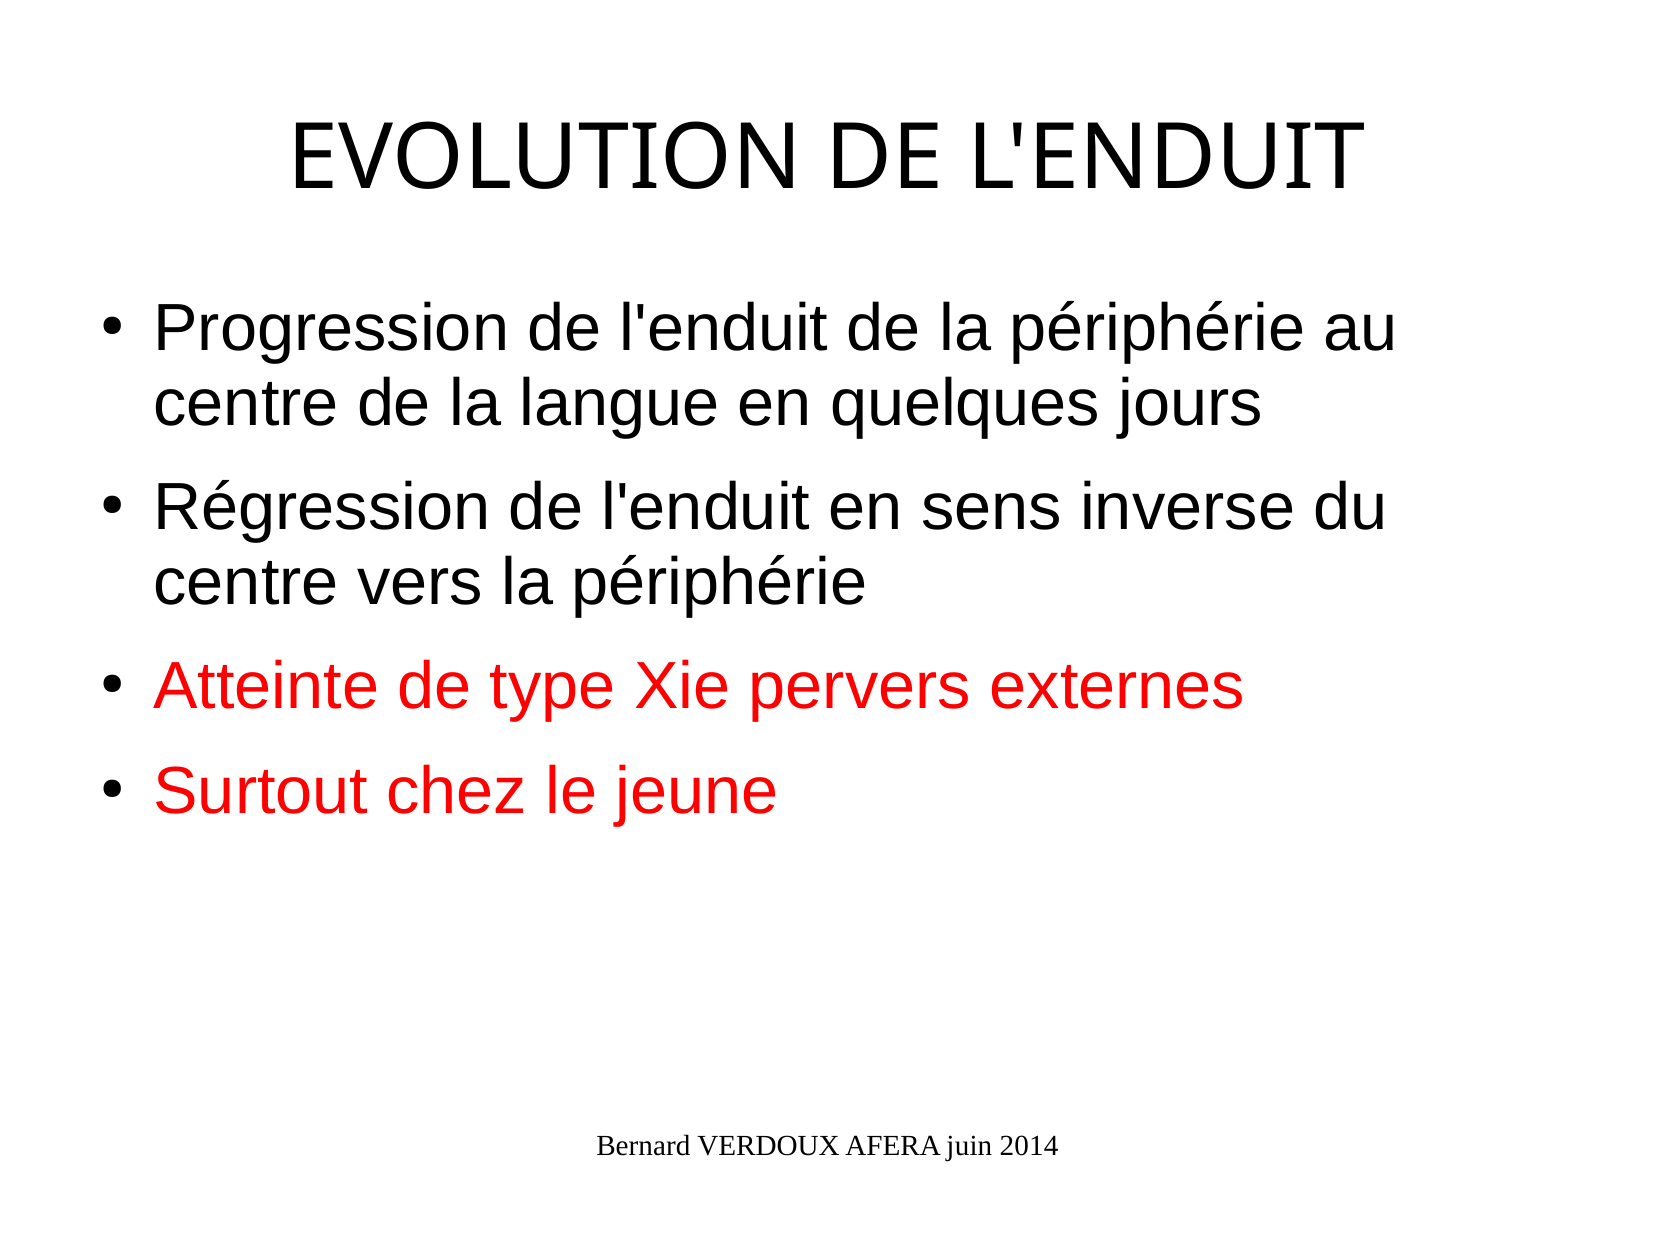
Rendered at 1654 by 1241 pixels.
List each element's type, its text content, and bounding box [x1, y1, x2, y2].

list Progression de l'enduit de la périphérie au centre de la langue en quelques jours Régression de l'enduit en sens inverse du centre vers la périphérie Atteinte de type Xie pervers externes Surtout chez le jeune [82, 290, 1571, 1109]
title EVOLUTION DE L'ENDUIT [82, 49, 1571, 257]
